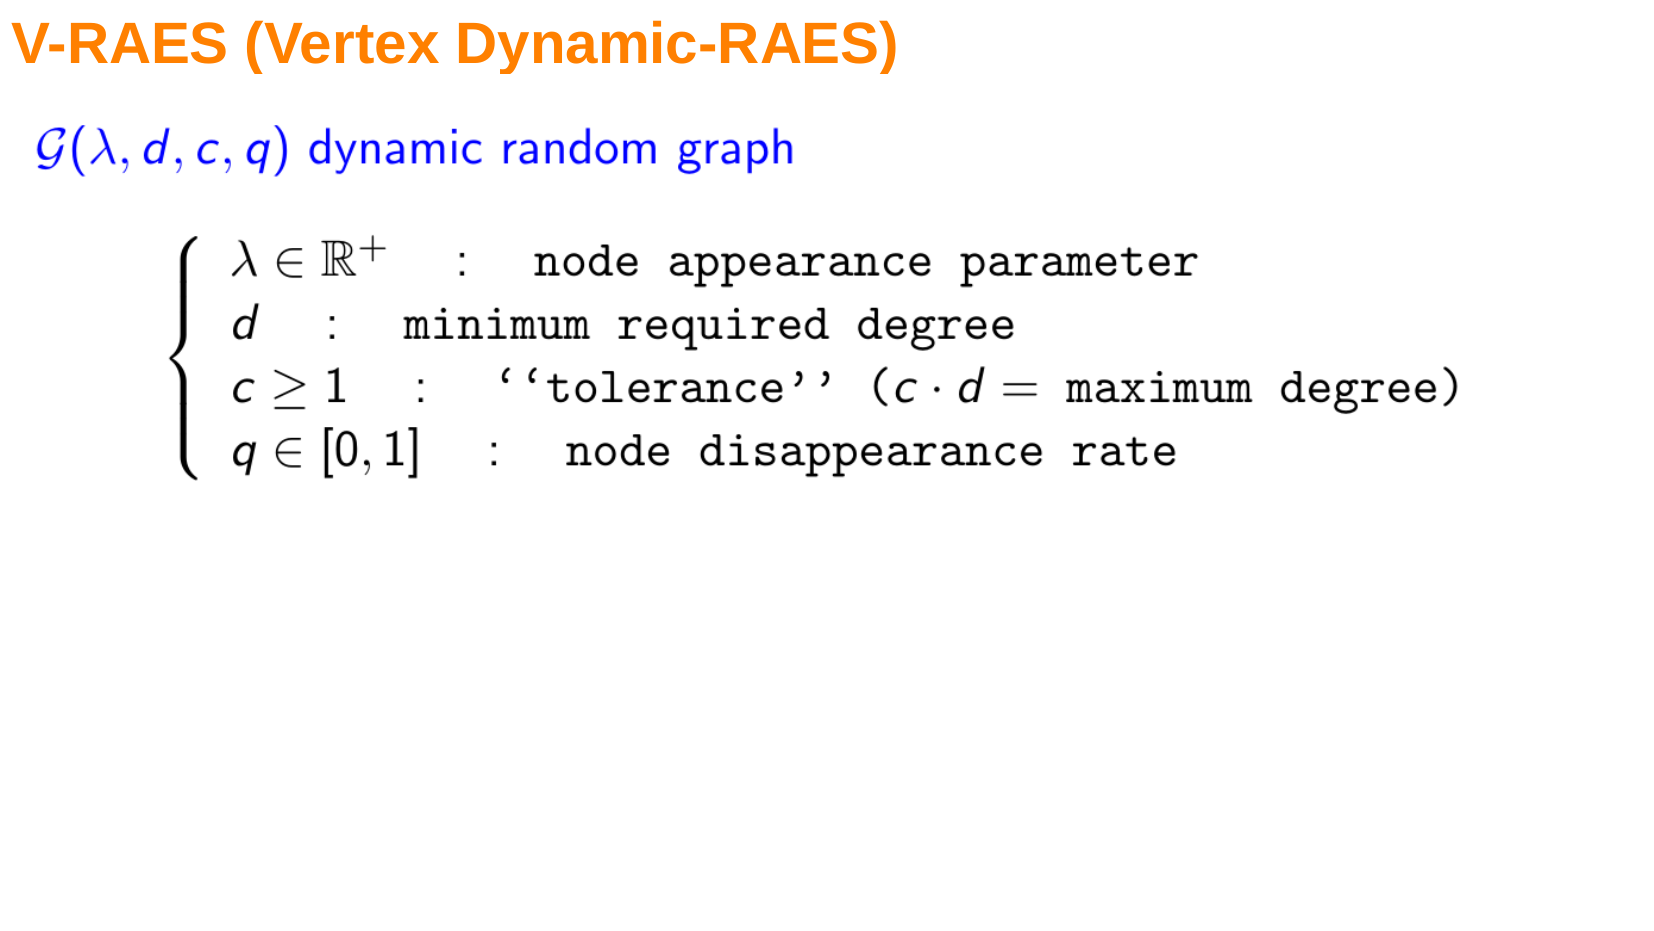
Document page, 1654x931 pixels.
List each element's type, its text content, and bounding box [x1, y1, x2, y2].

title V-RAES (Vertex Dynamic-RAES) [11, 0, 1576, 74]
picture [0, 74, 1654, 500]
